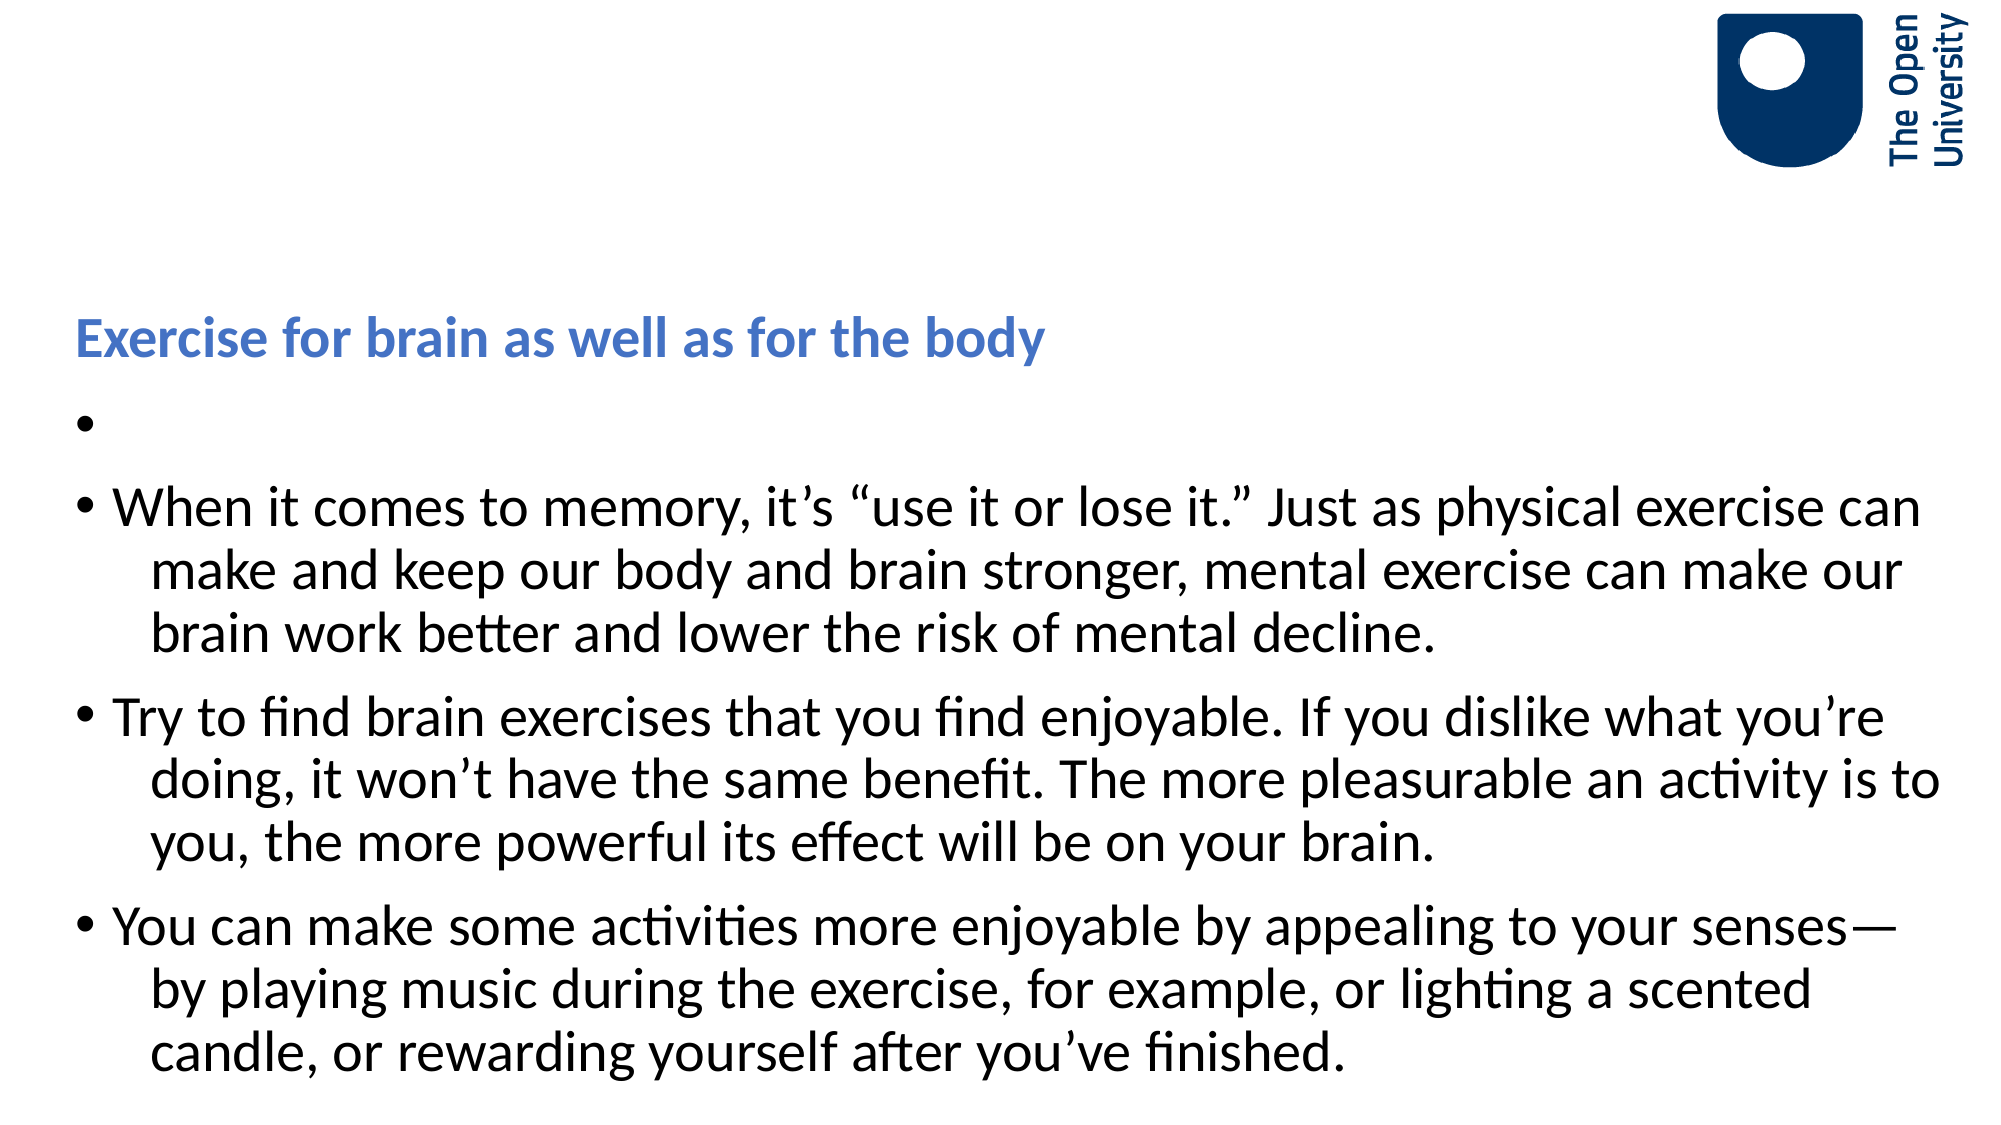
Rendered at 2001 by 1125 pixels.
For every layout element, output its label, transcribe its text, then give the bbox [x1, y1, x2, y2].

list Exercise for brain as well as for the body When it comes to memory, it’s “use it or lose it.” Just as physical exercise can make and keep our body and brain stronger, mental exercise can make our brain work better and lower the risk of mental decline. Try to find brain exercises that you find enjoyable. If you dislike what you’re doing, it won’t have the same benefit. The more pleasurable an activity is to you, the more powerful its effect will be on your brain. You can make some activities more enjoyable by appealing to your senses—by playing music during the exercise, for example, or lighting a scented candle, or rewarding yourself after you’ve finished. [60, 299, 1971, 1115]
picture [1716, 10, 1971, 170]
